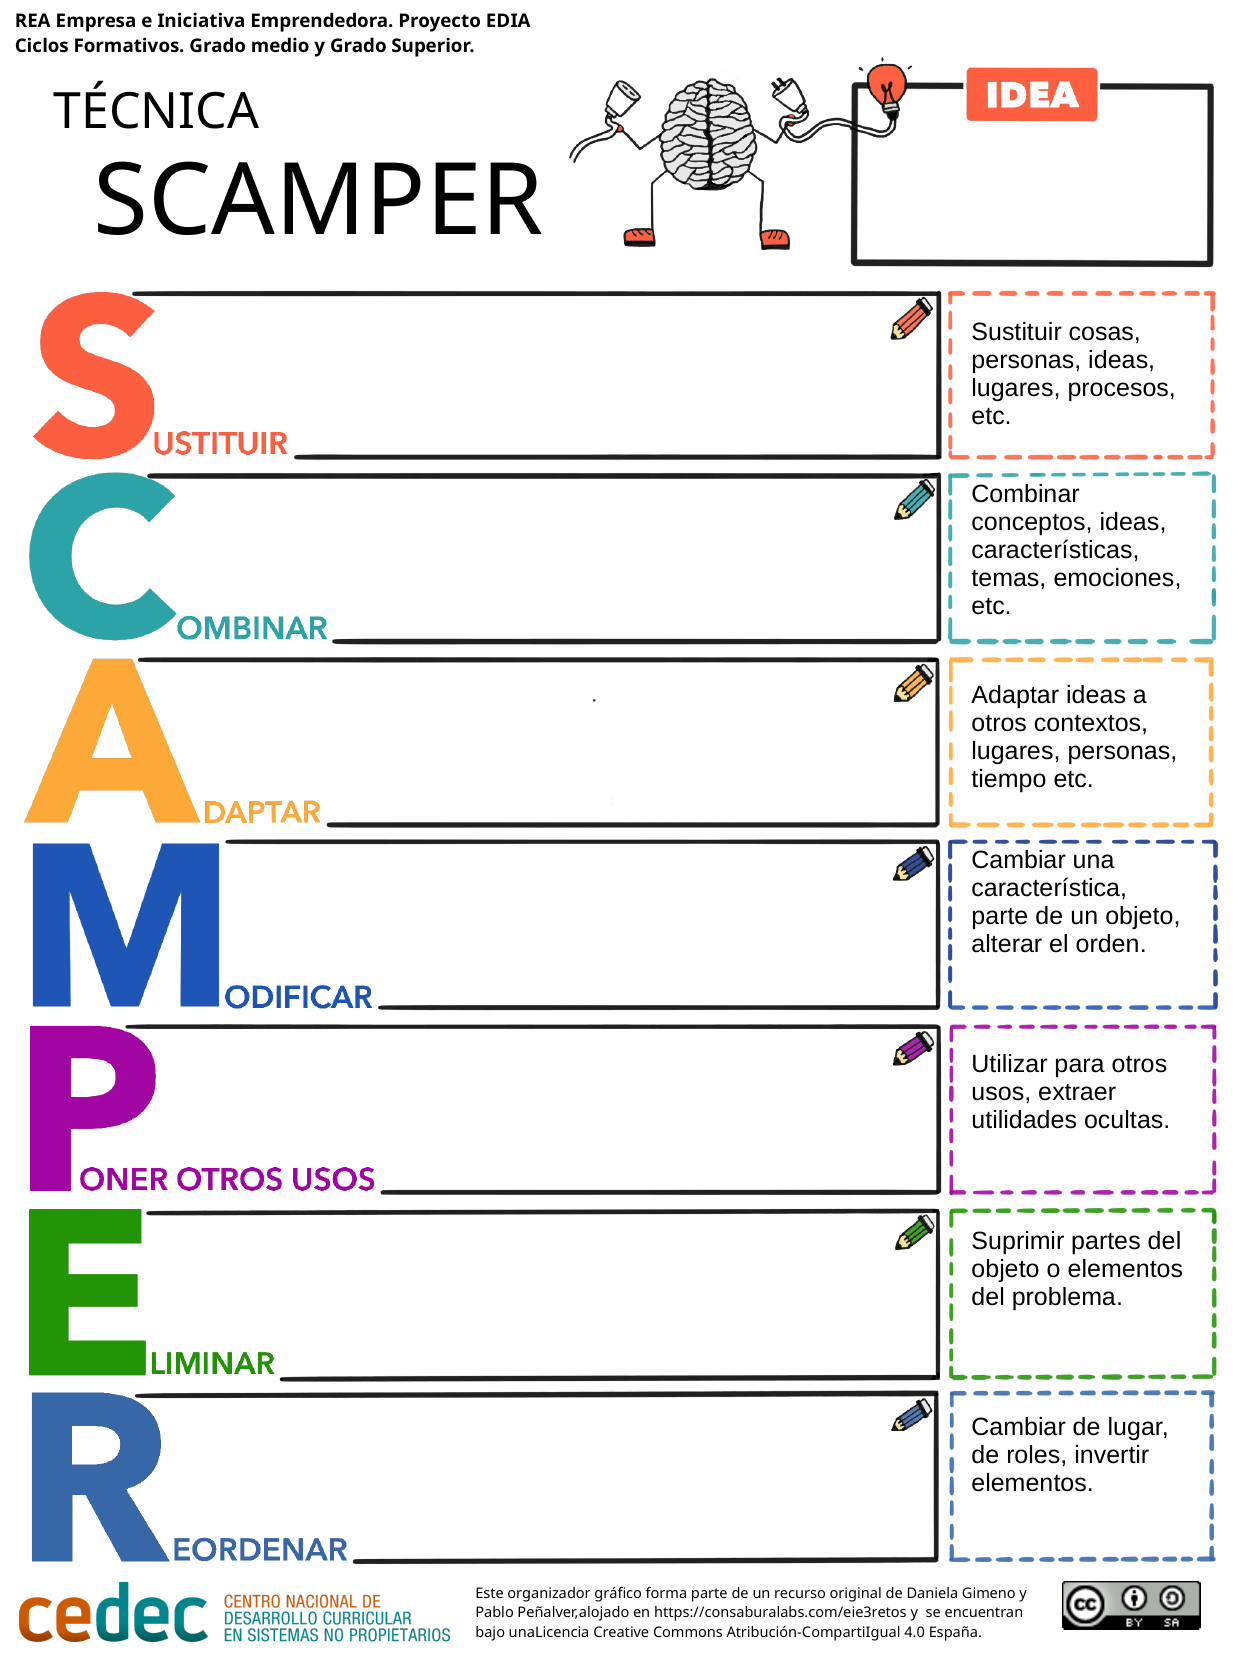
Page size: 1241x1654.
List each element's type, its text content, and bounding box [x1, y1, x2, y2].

text_box SCAMPER [23, 64, 615, 278]
picture [1063, 1581, 1201, 1630]
text_box TÉCNICA [38, 68, 319, 154]
text_box Combinar conceptos, ideas, características, temas, emociones, etc. [956, 472, 1201, 633]
text_box Suprimir partes del objeto o elementos del problema. [956, 1219, 1201, 1322]
picture [19, 1582, 450, 1642]
text_box Cambiar de lugar, de roles, invertir elementos. [956, 1405, 1201, 1508]
text_box Adaptar ideas a otros contextos, lugares, personas, tiempo etc. [956, 673, 1201, 805]
text_box Utilizar para otros usos, extraer utilidades ocultas. [956, 1042, 1201, 1145]
text_box REA Empresa e Iniciativa Emprendedora. Proyecto EDIA Ciclos Formativos. Grado medio y Grado Superior. [0, 0, 709, 64]
picture [8, 51, 1232, 1576]
text_box Sustituir cosas, personas, ideas, lugares, procesos, etc. [956, 310, 1201, 442]
text_box Este organizador gráfico forma parte de un recurso original de Daniela Gimeno y Pablo Peñalver,alojado en https://consaburalabs.com/eie3retos y se encuentran bajo una Licencia Creative Commons Atribución-CompartiIgual 4.0 España. [460, 1575, 1063, 1642]
text_box Cambiar una característica, parte de un objeto, alterar el orden. [956, 838, 1201, 970]
